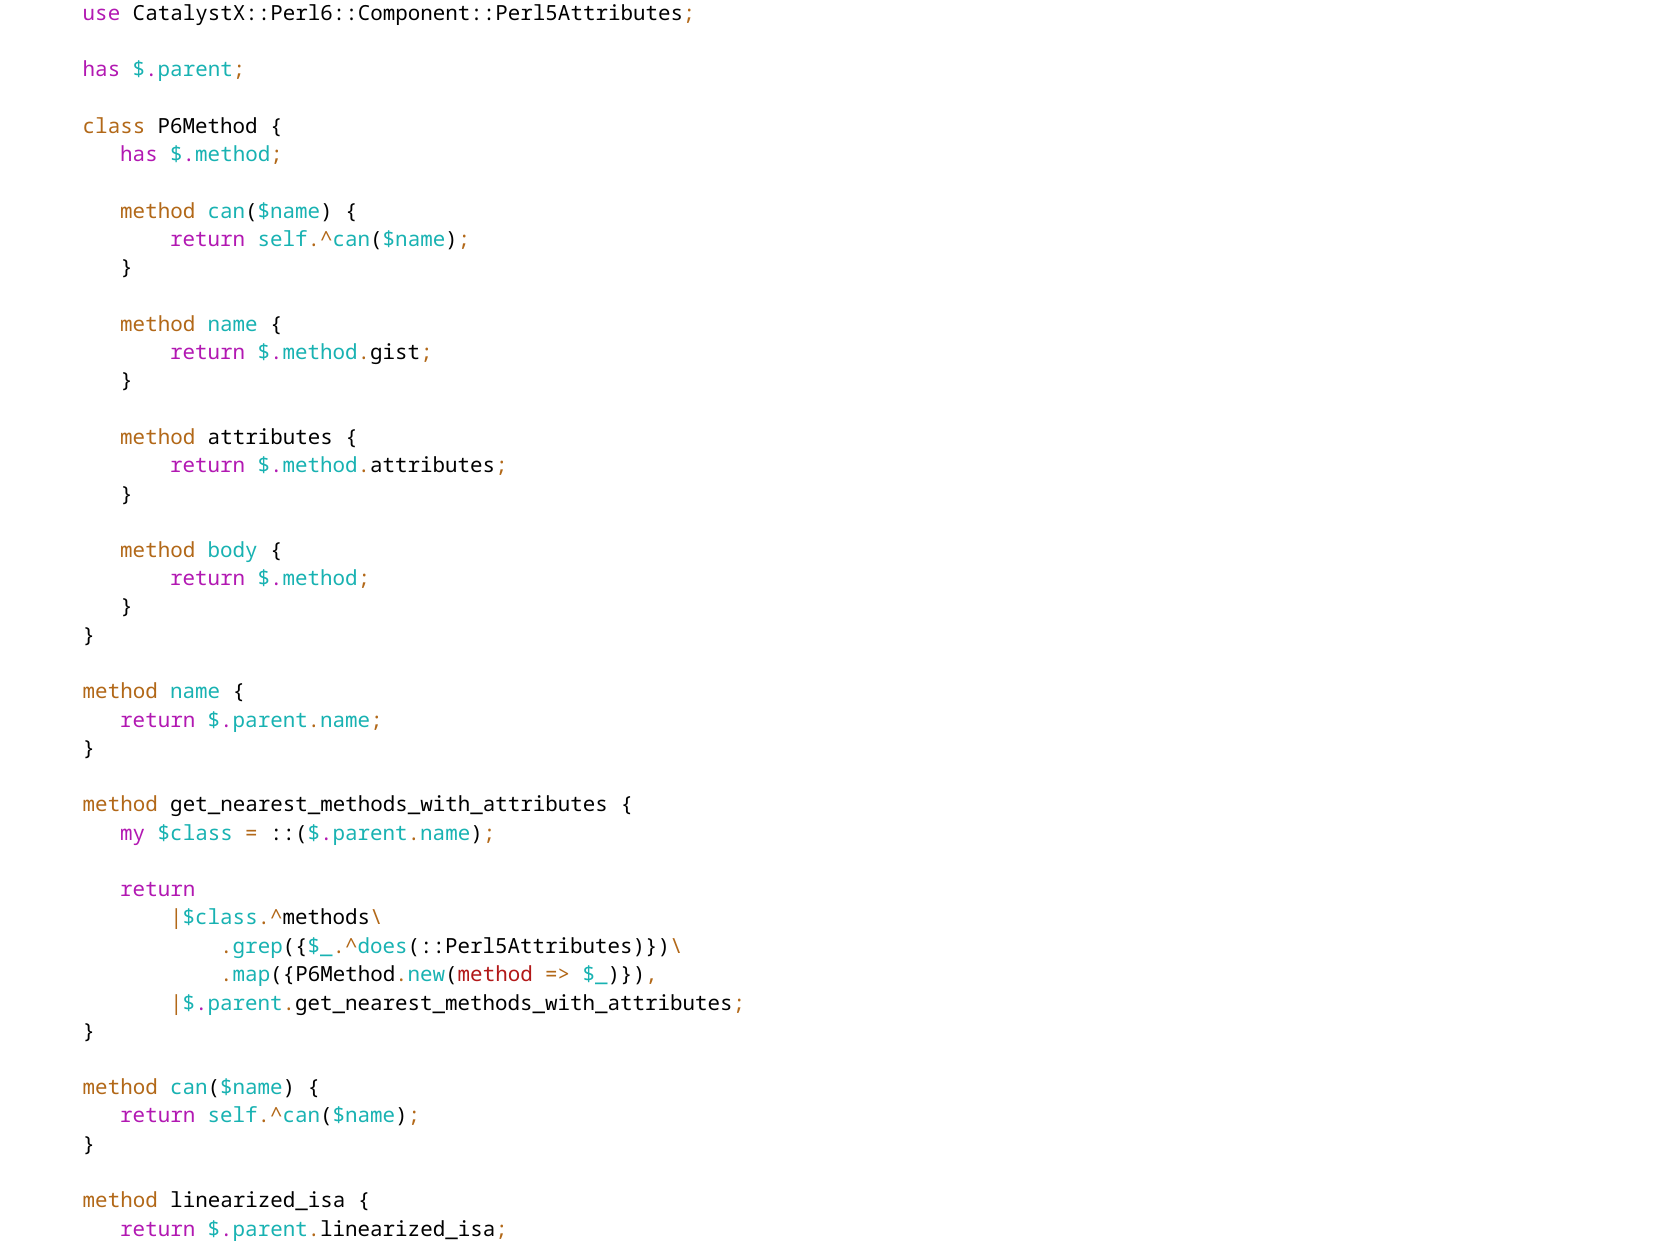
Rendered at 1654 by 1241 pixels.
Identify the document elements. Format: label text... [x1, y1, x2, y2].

subtitle class Perl6::MOP; use CatalystX::Perl6::Component::Perl5Attributes; has $.parent; class P6Method { has $.method; method can($name) { return self.^can($name); } method name { return $.method.gist; } method attributes { return $.method.attributes; } method body { return $.method; } } method name { return $.parent.name; } method get_nearest_methods_with_attributes { my $class = ::($.parent.name); return |$class.^methods\ .grep({$_.^does(::Perl5Attributes)})\ .map({P6Method.new(method => $_)}), |$.parent.get_nearest_methods_with_attributes; } method can($name) { return self.^can($name); } method linearized_isa { return $.parent.linearized_isa; } [82, 55, 1571, 1185]
